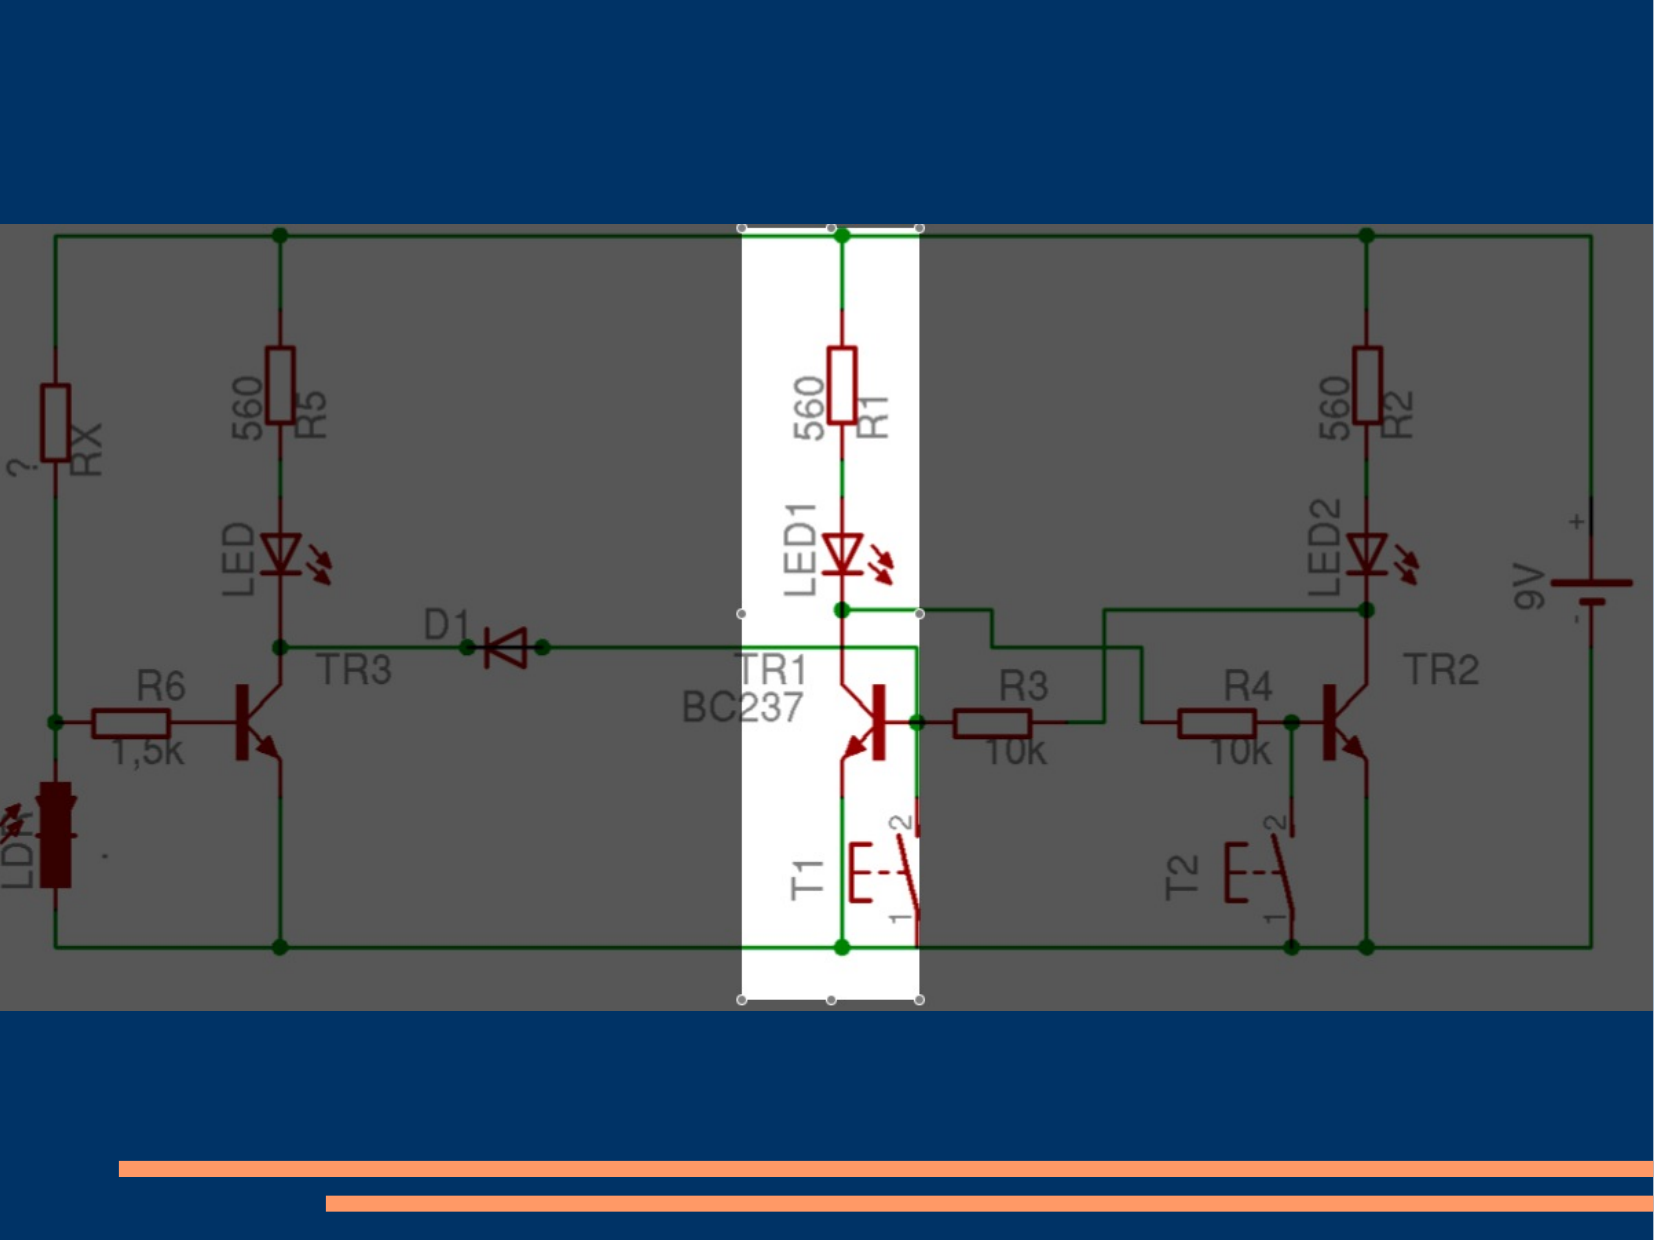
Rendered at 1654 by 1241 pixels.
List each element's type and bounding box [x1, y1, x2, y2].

picture [0, 224, 1653, 1011]
